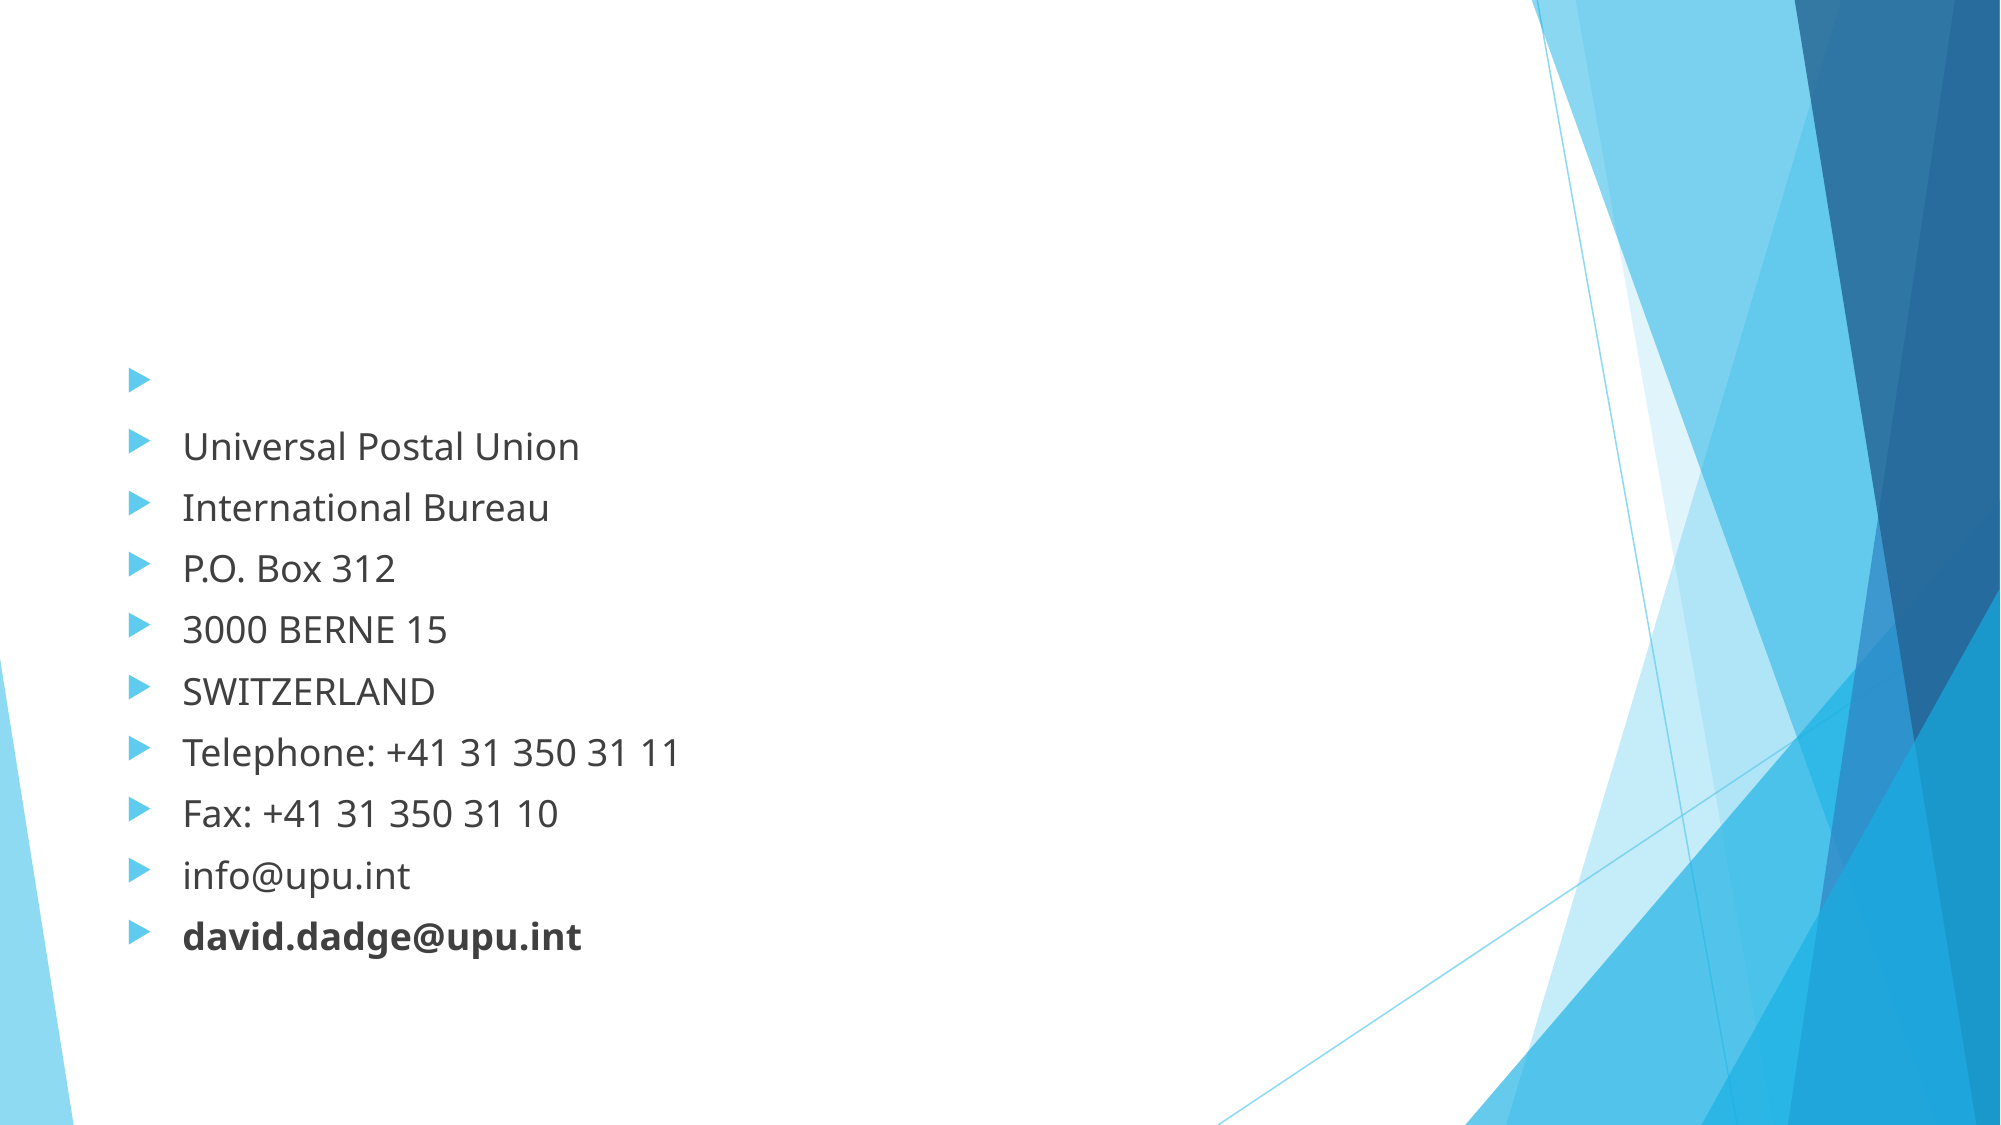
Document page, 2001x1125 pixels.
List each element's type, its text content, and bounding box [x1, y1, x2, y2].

list Universal Postal Union International Bureau P.O. Box 312 3000 BERNE 15 SWITZERLAND Telephone: +41 31 350 31 11 Fax: +41 31 350 31 10 info@upu.int david.dadge@upu.int [111, 354, 1522, 992]
